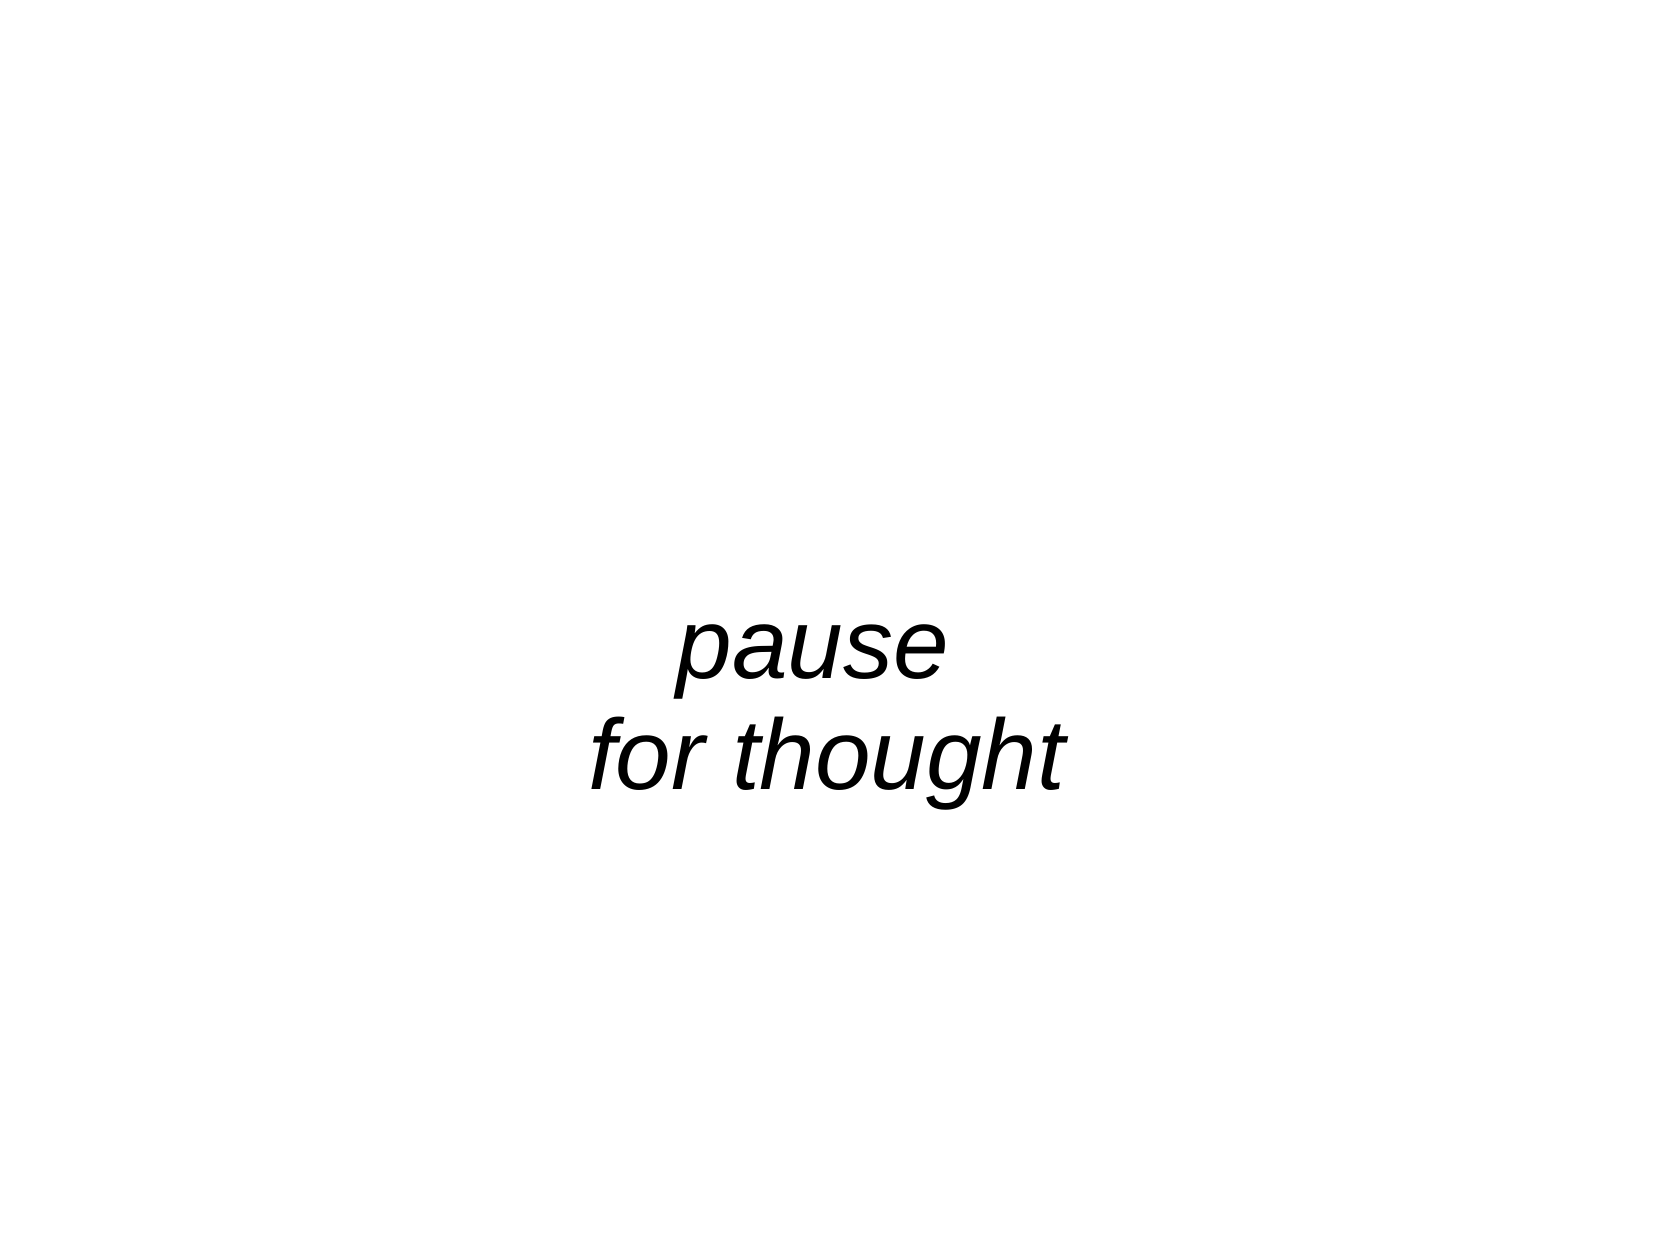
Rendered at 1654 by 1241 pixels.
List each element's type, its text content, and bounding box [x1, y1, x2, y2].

subtitle pause for thought [82, 290, 1571, 1109]
